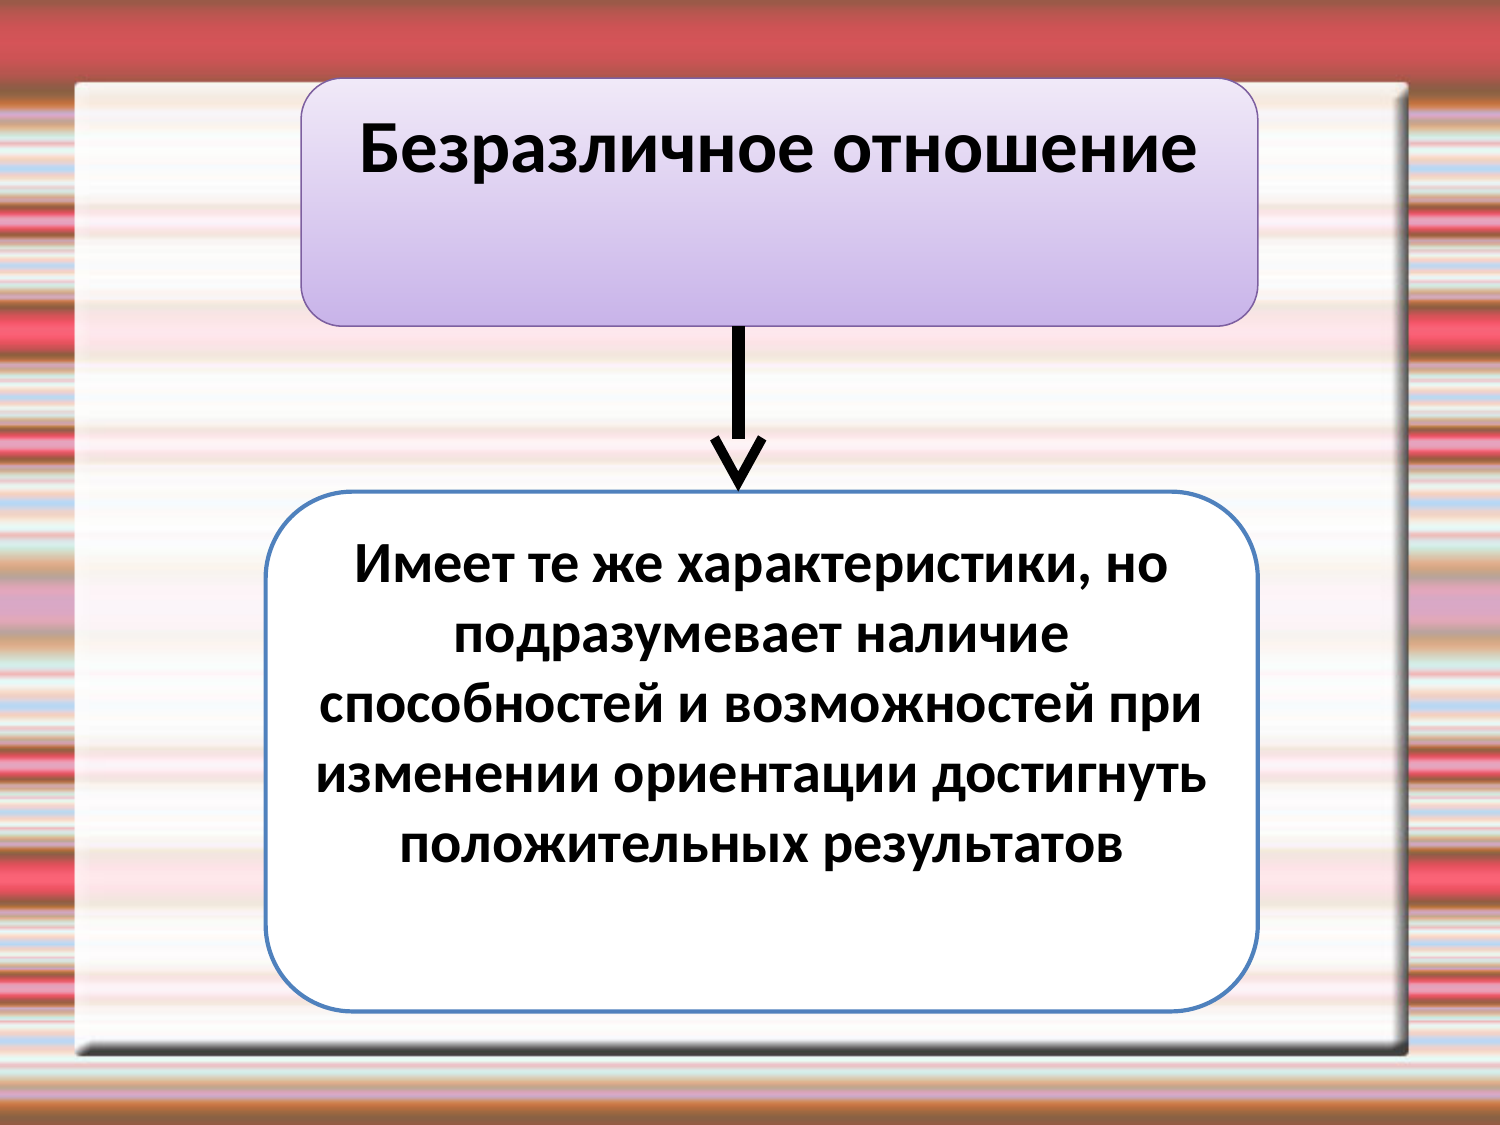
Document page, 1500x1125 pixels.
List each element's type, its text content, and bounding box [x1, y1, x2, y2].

text_box Безразличное отношение [301, 78, 1258, 327]
picture [0, 0, 1500, 1125]
text_box Имеет те же характеристики, но подразумевает наличие способностей и возможностей при изменении ориентации достигнуть положительных результатов [265, 491, 1258, 1012]
